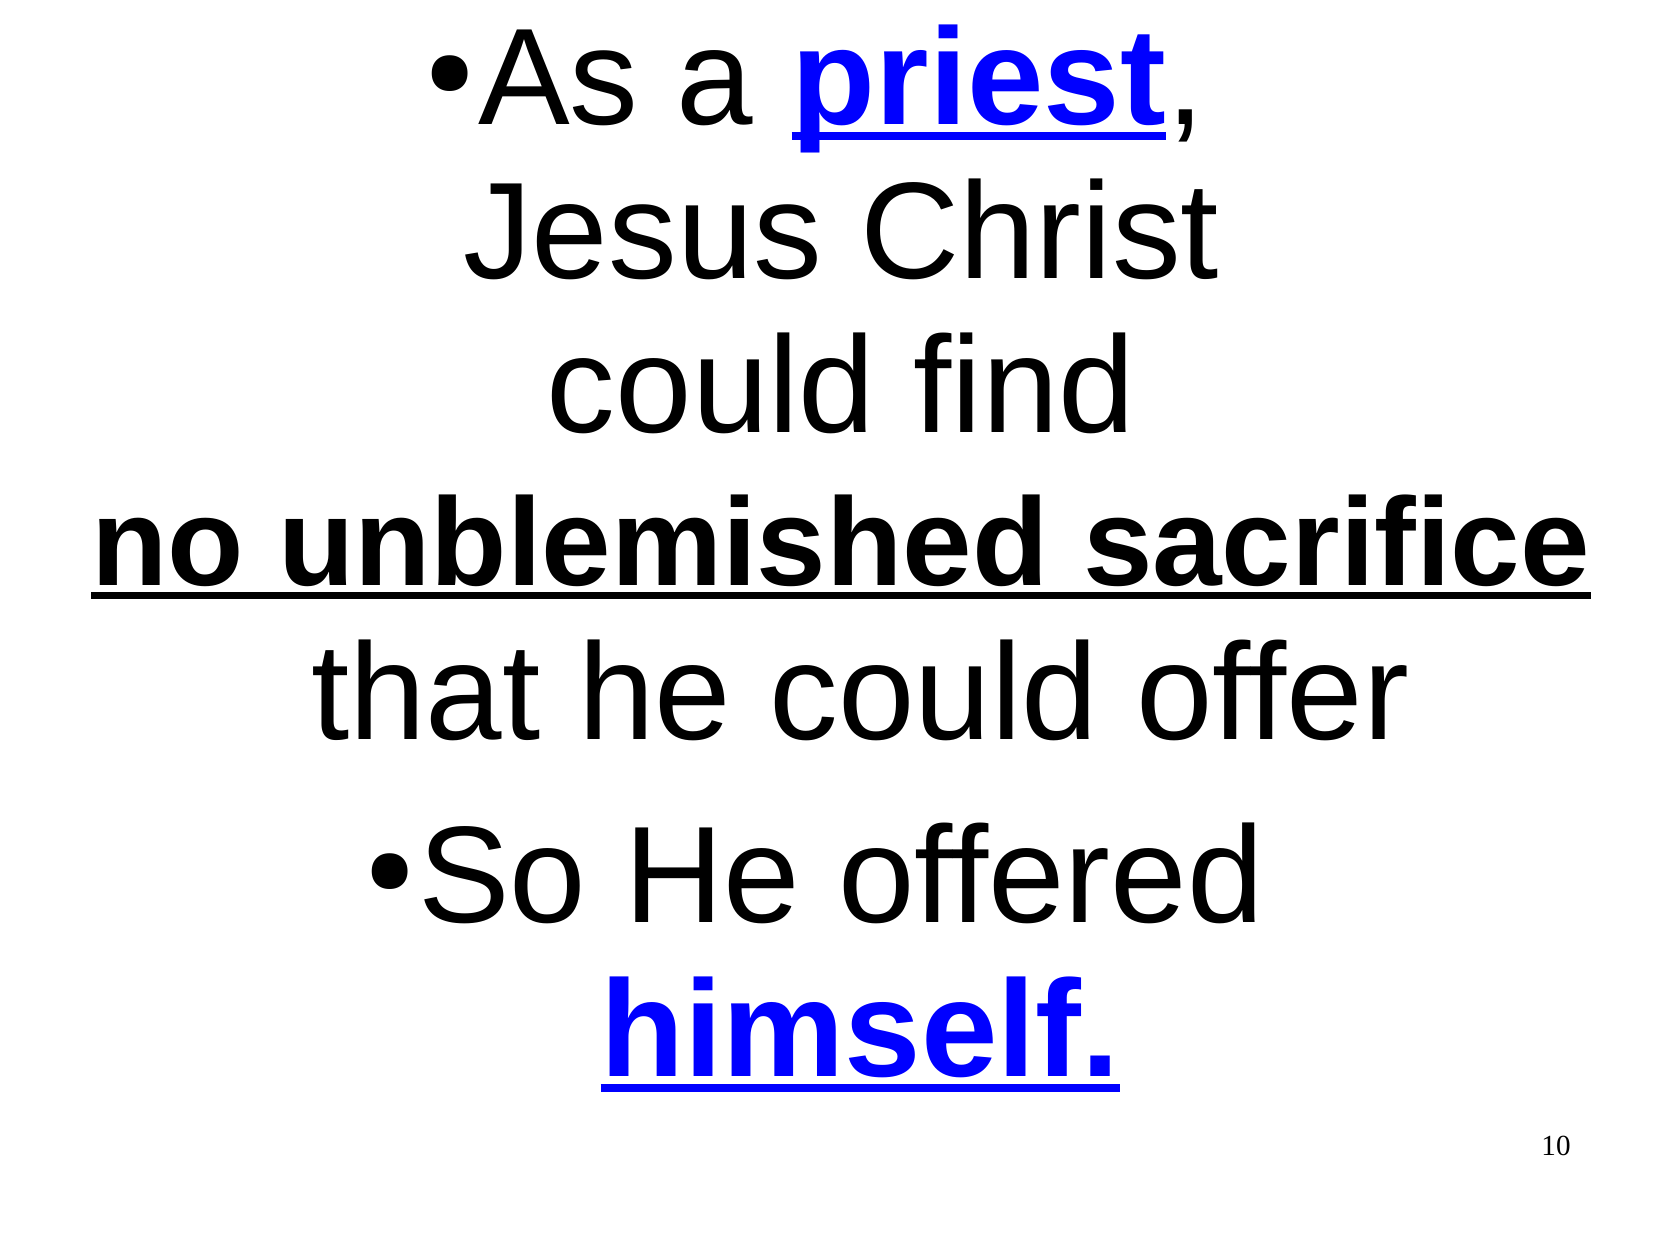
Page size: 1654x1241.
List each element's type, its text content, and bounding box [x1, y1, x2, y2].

list As a priest, Jesus Christ could find no unblemished sacrifice that he could offer So He offered himself. [0, 0, 1651, 1238]
